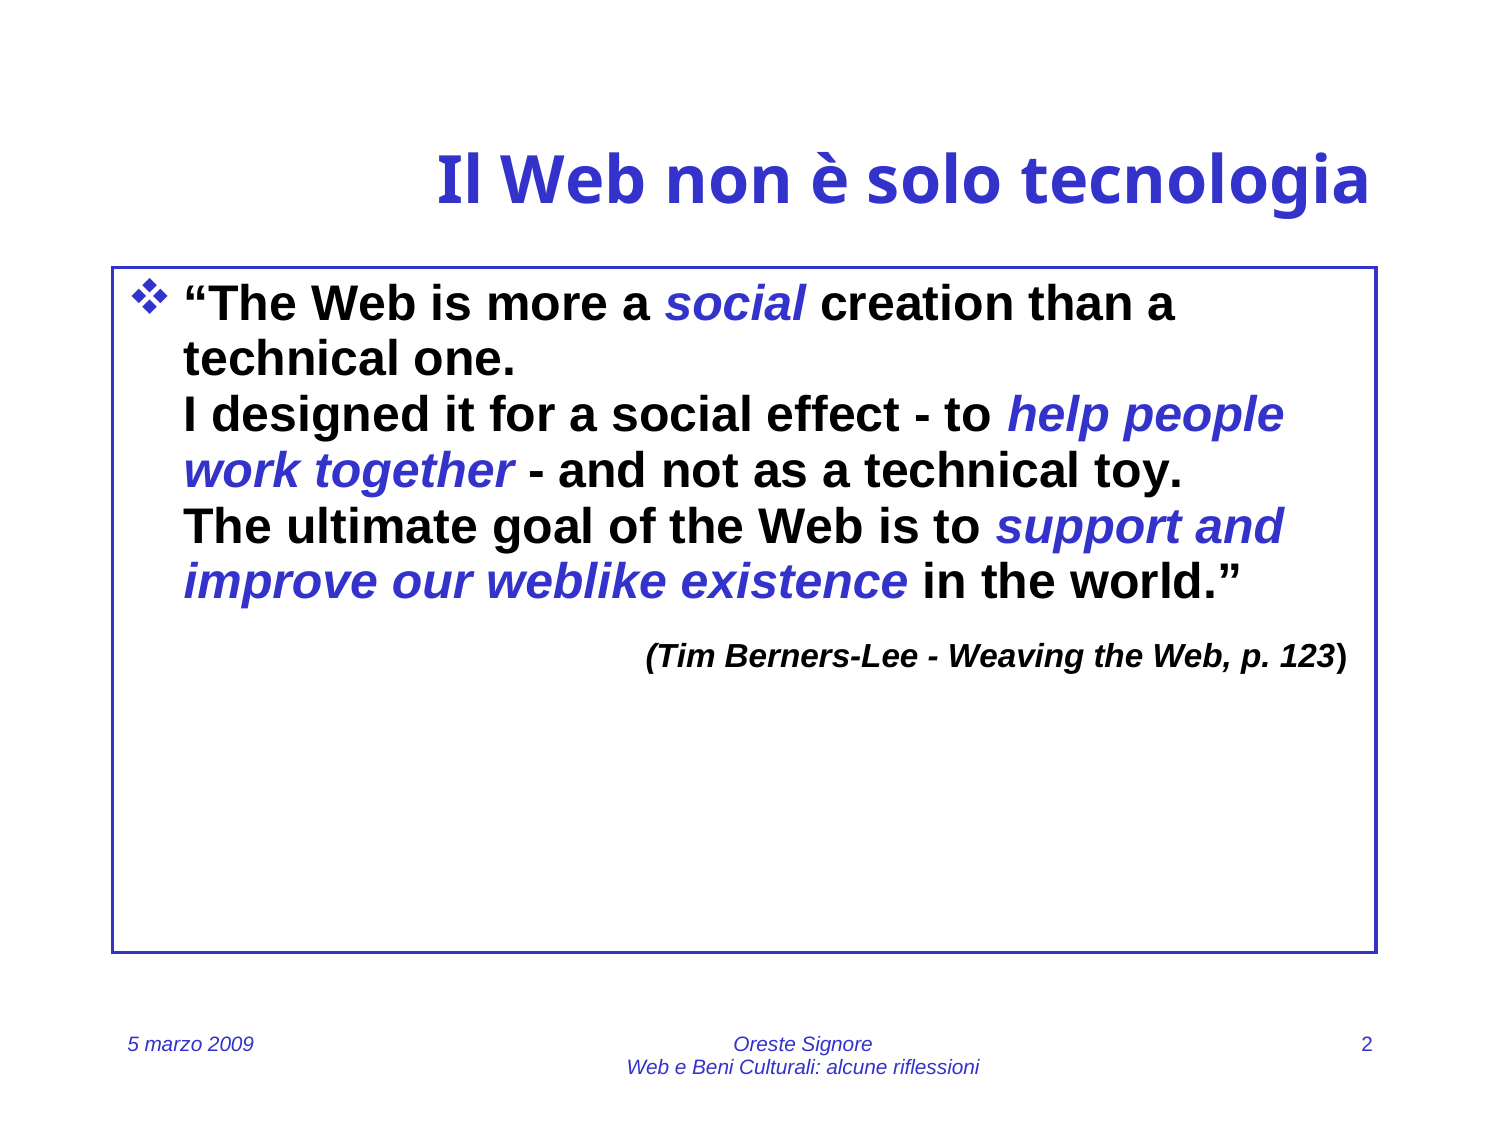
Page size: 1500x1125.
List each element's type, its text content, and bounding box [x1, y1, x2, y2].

title Il Web non è solo tecnologia [112, 99, 1388, 256]
list “The Web is more a social creation than a technical one. I designed it for a social effect - to help people work together - and not as a technical toy. The ultimate goal of the Web is to support and improve our weblike existence in the world.” (Tim Berners-Lee - Weaving the Web, p. 123) [112, 267, 1377, 953]
